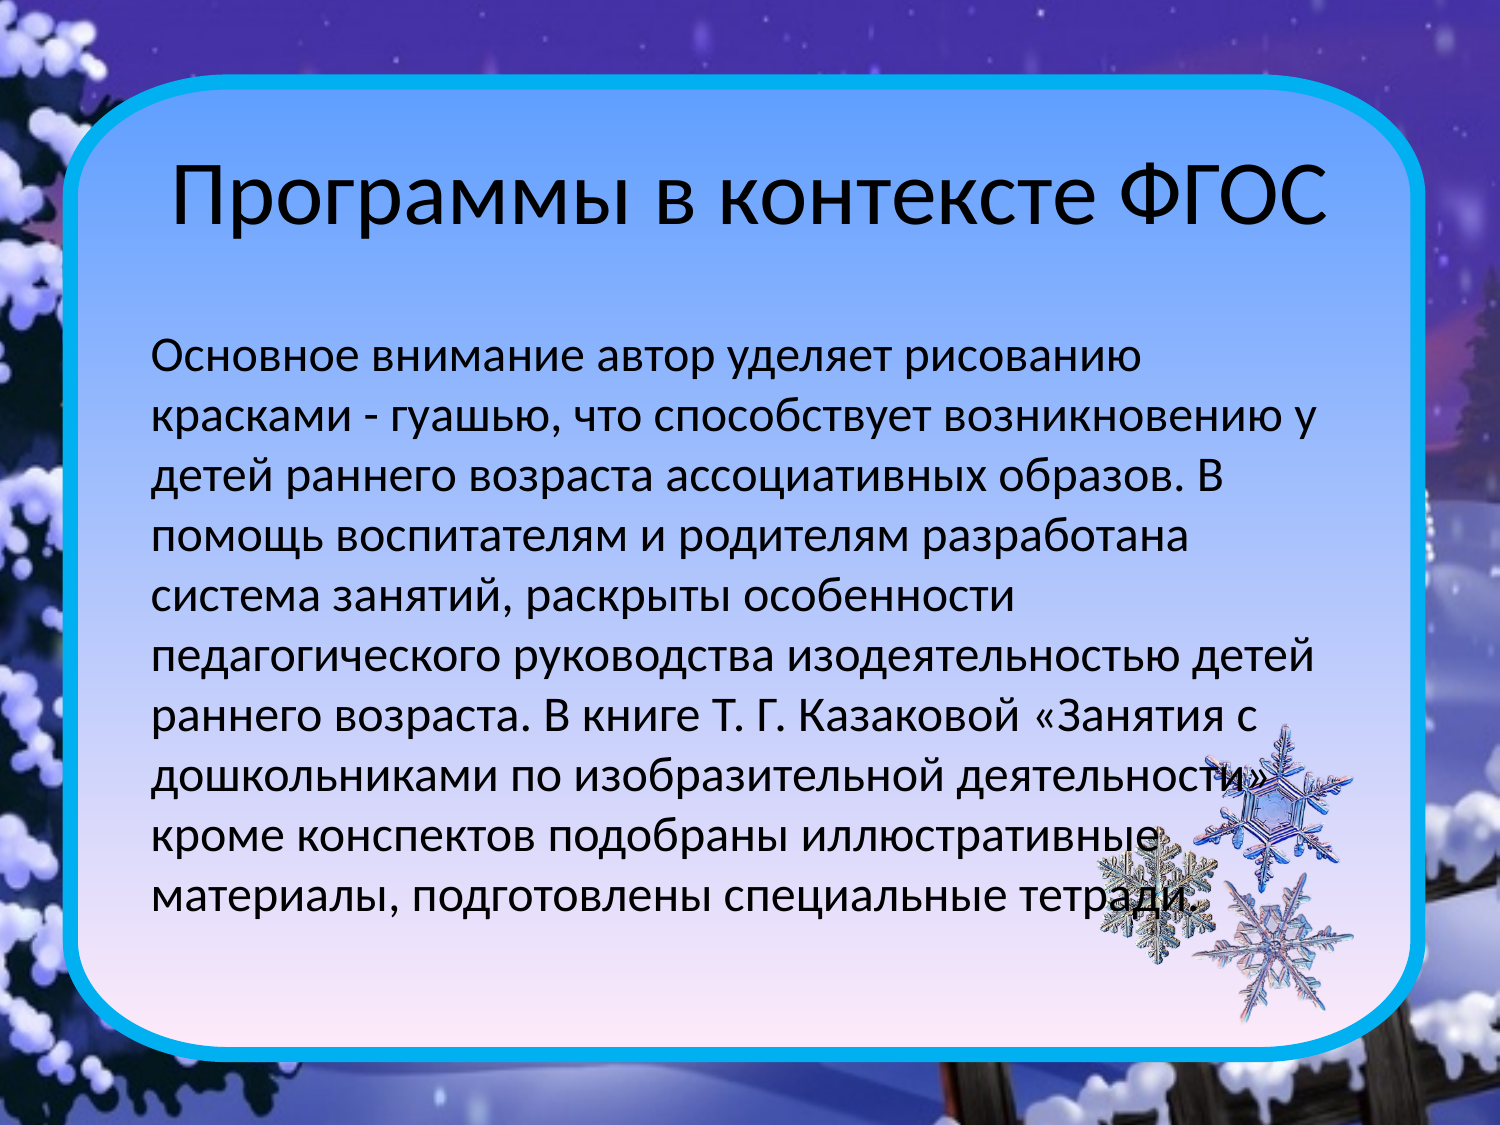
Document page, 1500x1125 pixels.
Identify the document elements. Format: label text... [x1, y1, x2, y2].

picture [0, 0, 1500, 1125]
title Программы в контексте ФГОС [112, 125, 1388, 338]
subtitle Основное внимание автор уделяет рисованию красками - гуашью, что способствует возникновению у детей раннего возраста ассоциативных образов. В помощь воспитателям и родителям разработана система занятий, раскрыты особенности педагогического руководства изодеятельностью детей раннего возраста. В книге Т. Г. Казаковой «Занятия с дошкольниками по изобразительной деятельнос­ти» кроме конспектов подобраны иллюстративные материалы, подго­товлены специальные тетради. [135, 314, 1341, 976]
